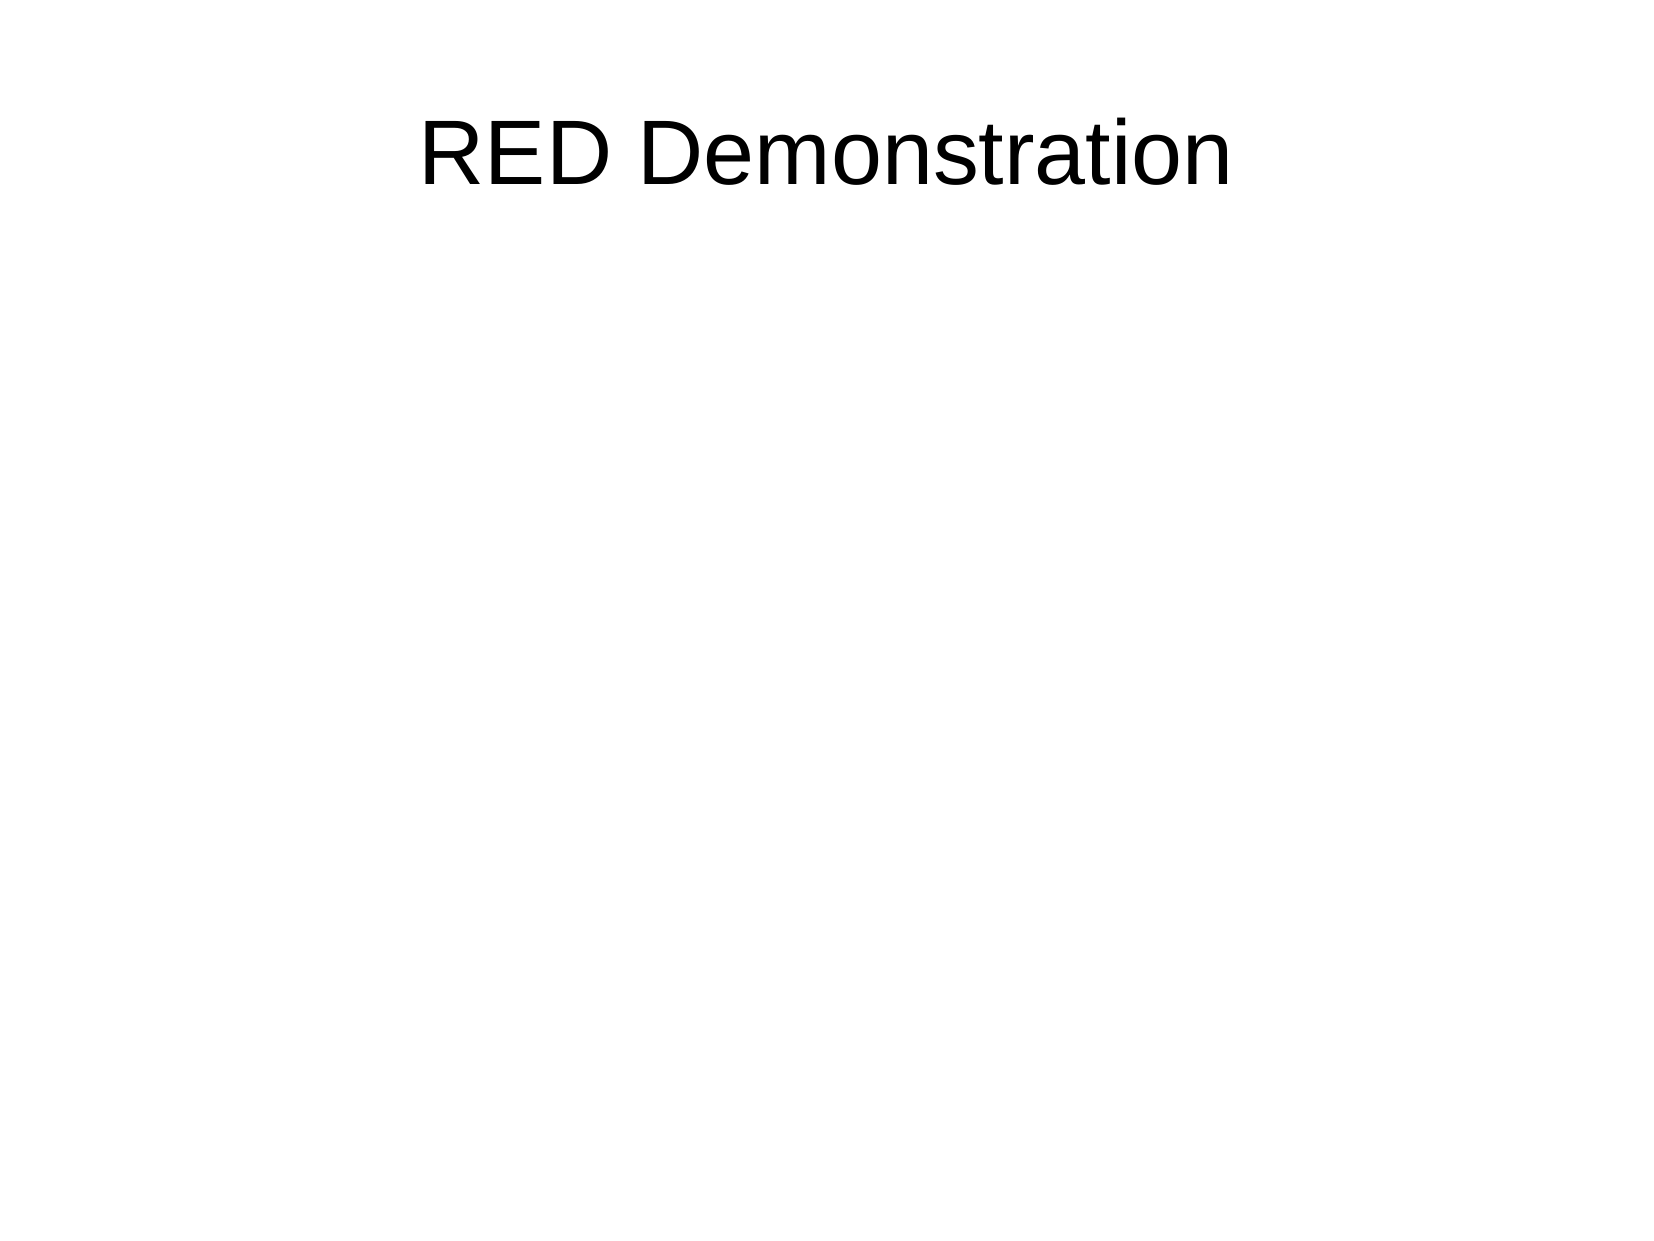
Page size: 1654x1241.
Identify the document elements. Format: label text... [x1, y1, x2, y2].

title RED Demonstration [82, 49, 1571, 257]
